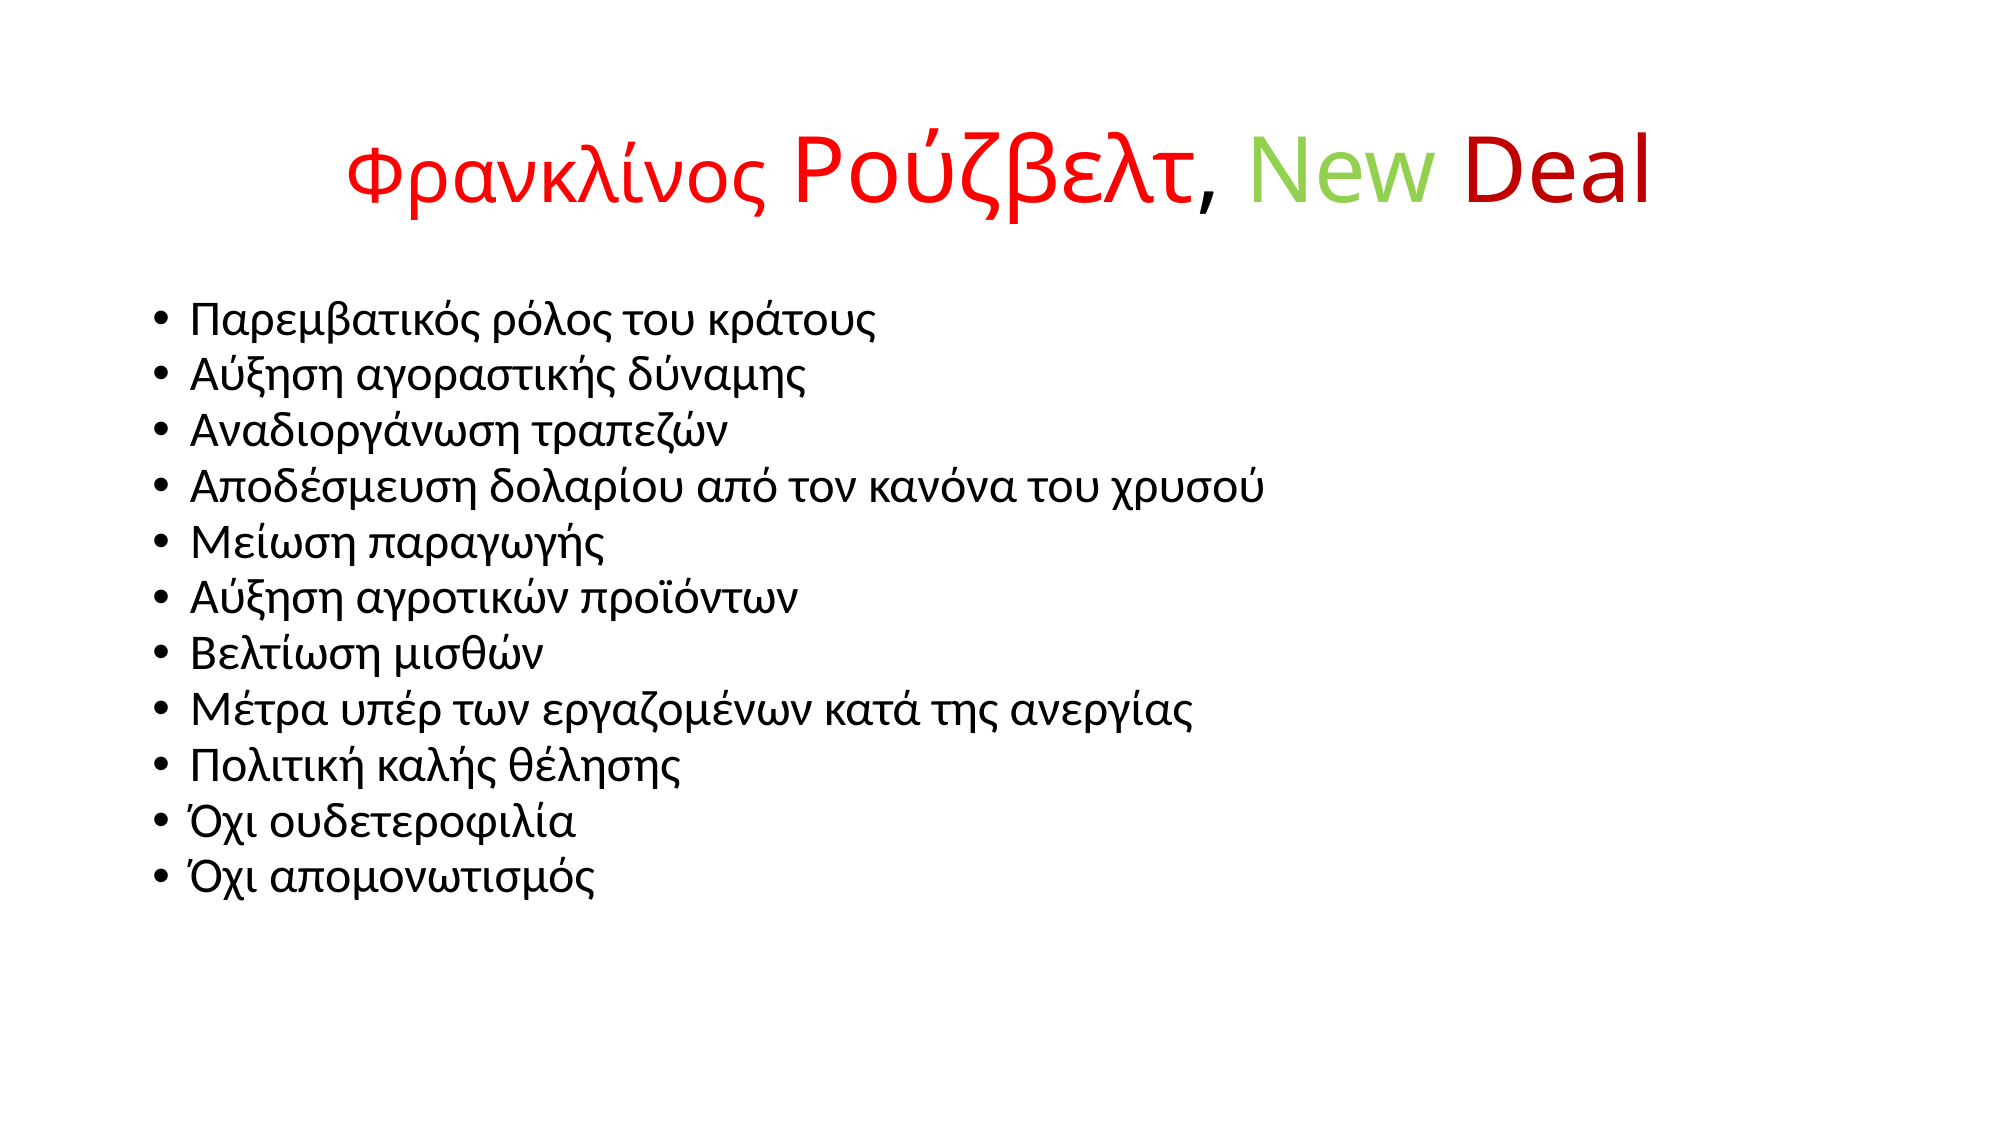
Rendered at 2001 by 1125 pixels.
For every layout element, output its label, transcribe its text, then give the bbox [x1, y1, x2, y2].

list Παρεμβατικός ρόλος του κράτους Αύξηση αγοραστικής δύναμης Αναδιοργάνωση τραπεζών Αποδέσμευση δολαρίου από τον κανόνα του χρυσού Μείωση παραγωγής Αύξηση αγροτικών προϊόντων Βελτίωση μισθών Μέτρα υπέρ των εργαζομένων κατά της ανεργίας Πολιτική καλής θέλησης Όχι ουδετεροφιλία Όχι απομονωτισμός [137, 299, 1863, 1014]
title Φρανκλίνος Ρούζβελτ, New Deal [137, 59, 1863, 278]
